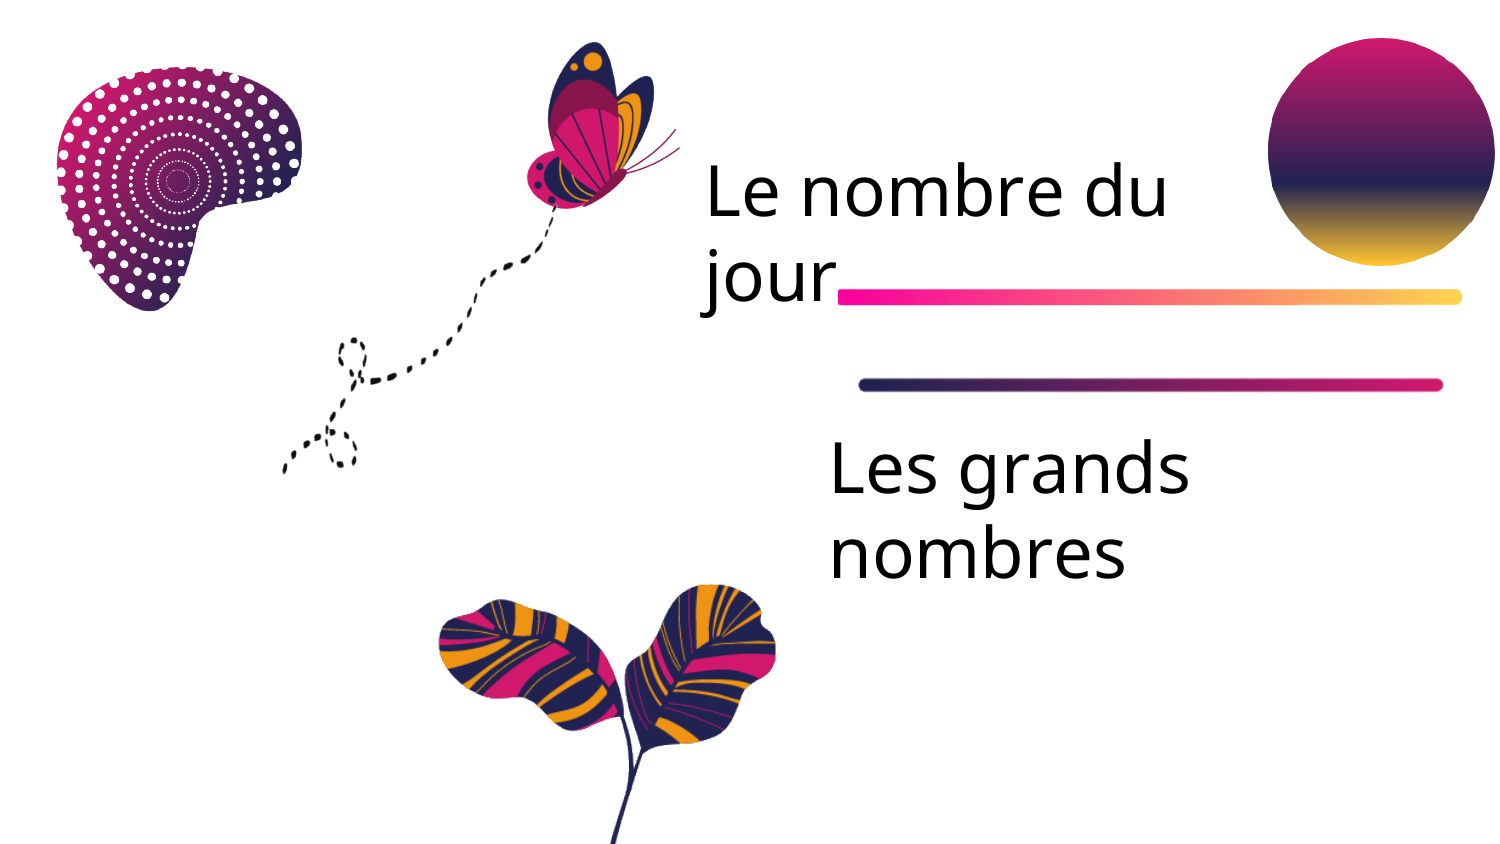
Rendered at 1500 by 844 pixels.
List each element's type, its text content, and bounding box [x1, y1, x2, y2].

picture [838, 0, 1500, 314]
picture [414, 548, 788, 844]
picture [203, 0, 740, 539]
text_box Les grands nombres [813, 408, 1368, 525]
picture [838, 338, 1476, 409]
text_box Le nombre du jour [689, 130, 1243, 247]
picture [50, 49, 312, 328]
